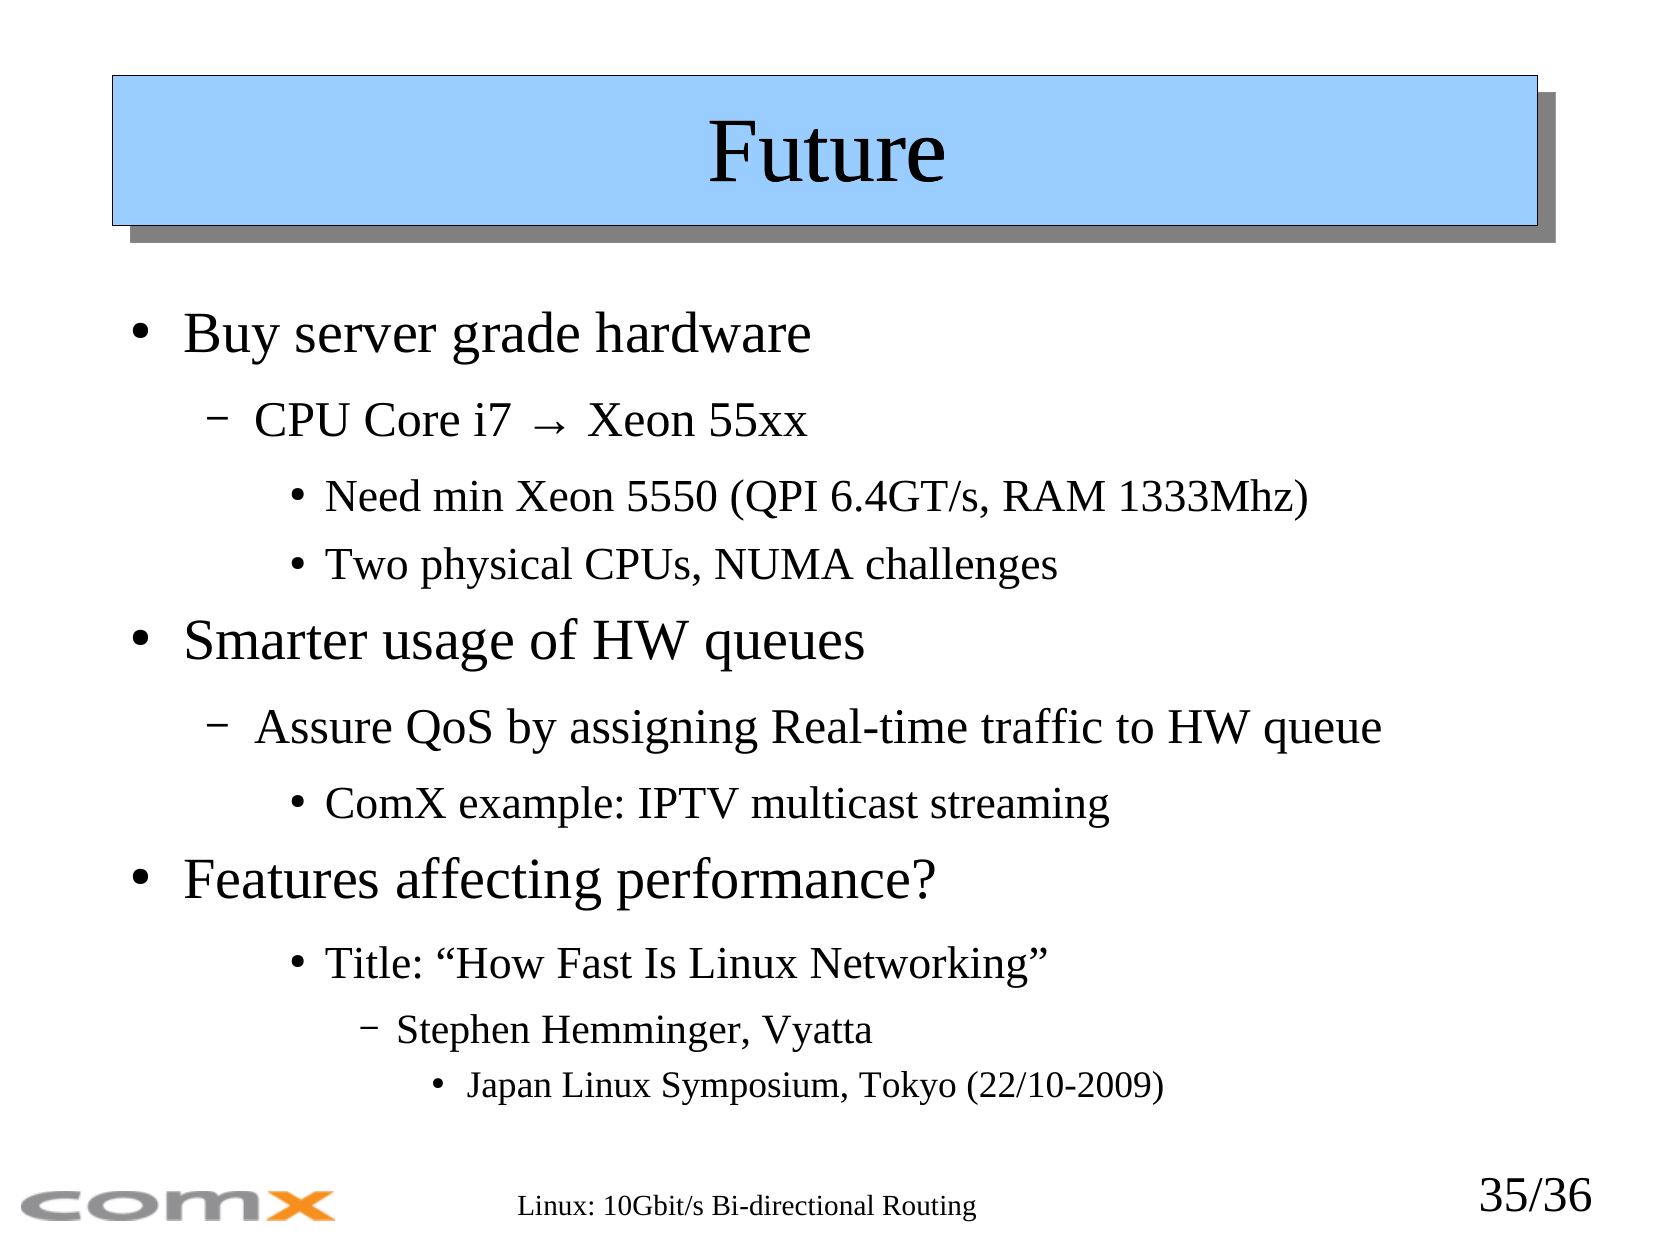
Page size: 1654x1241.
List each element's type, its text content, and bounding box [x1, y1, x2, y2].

list Buy server grade hardware CPU Core i7 → Xeon 55xx Need min Xeon 5550 (QPI 6.4GT/s, RAM 1333Mhz) Two physical CPUs, NUMA challenges Smarter usage of HW queues Assure QoS by assigning Real-time traffic to HW queue ComX example: IPTV multicast streaming Features affecting performance? Title: “How Fast Is Linux Networking” Stephen Hemminger, Vyatta Japan Linux Symposium, Tokyo (22/10-2009) [112, 300, 1538, 1106]
picture [21, 1191, 335, 1221]
title Future [116, 75, 1538, 226]
